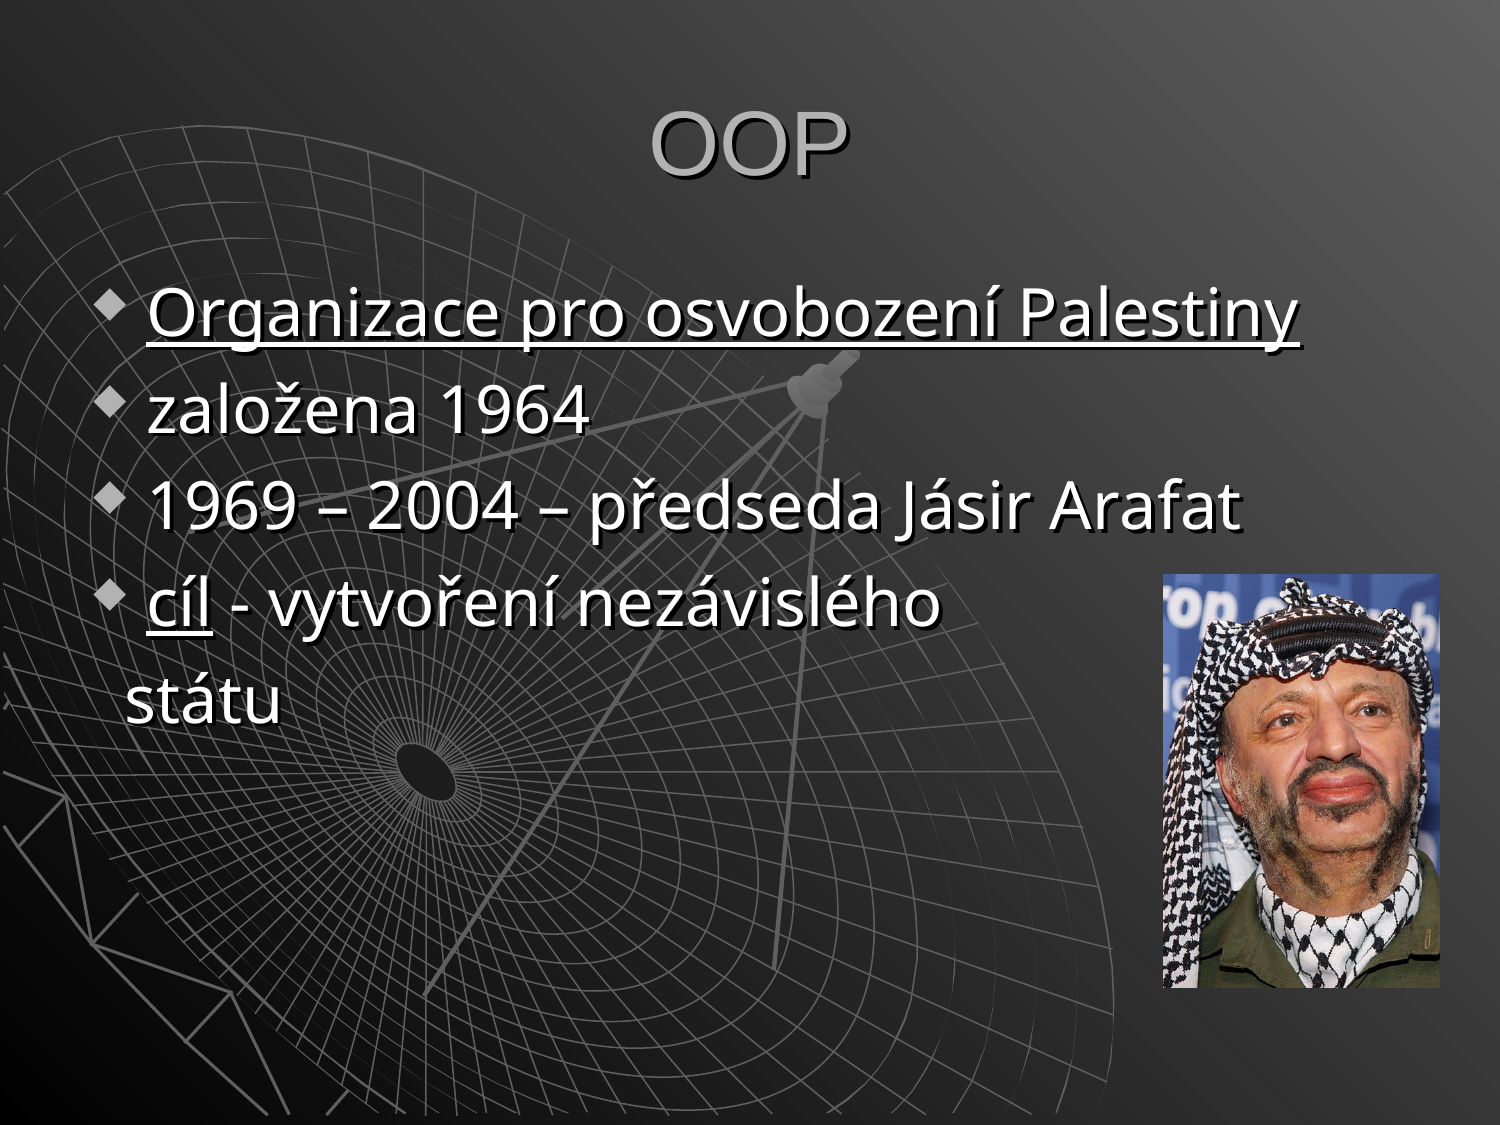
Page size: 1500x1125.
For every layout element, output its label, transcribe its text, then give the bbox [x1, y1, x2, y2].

picture [1163, 574, 1440, 988]
list Organizace pro osvobození Palestiny založena 1964 1969 – 2004 – předseda Jásir Arafat cíl - vytvoření nezávislého státu [75, 262, 1426, 1006]
title OOP [75, 45, 1426, 233]
